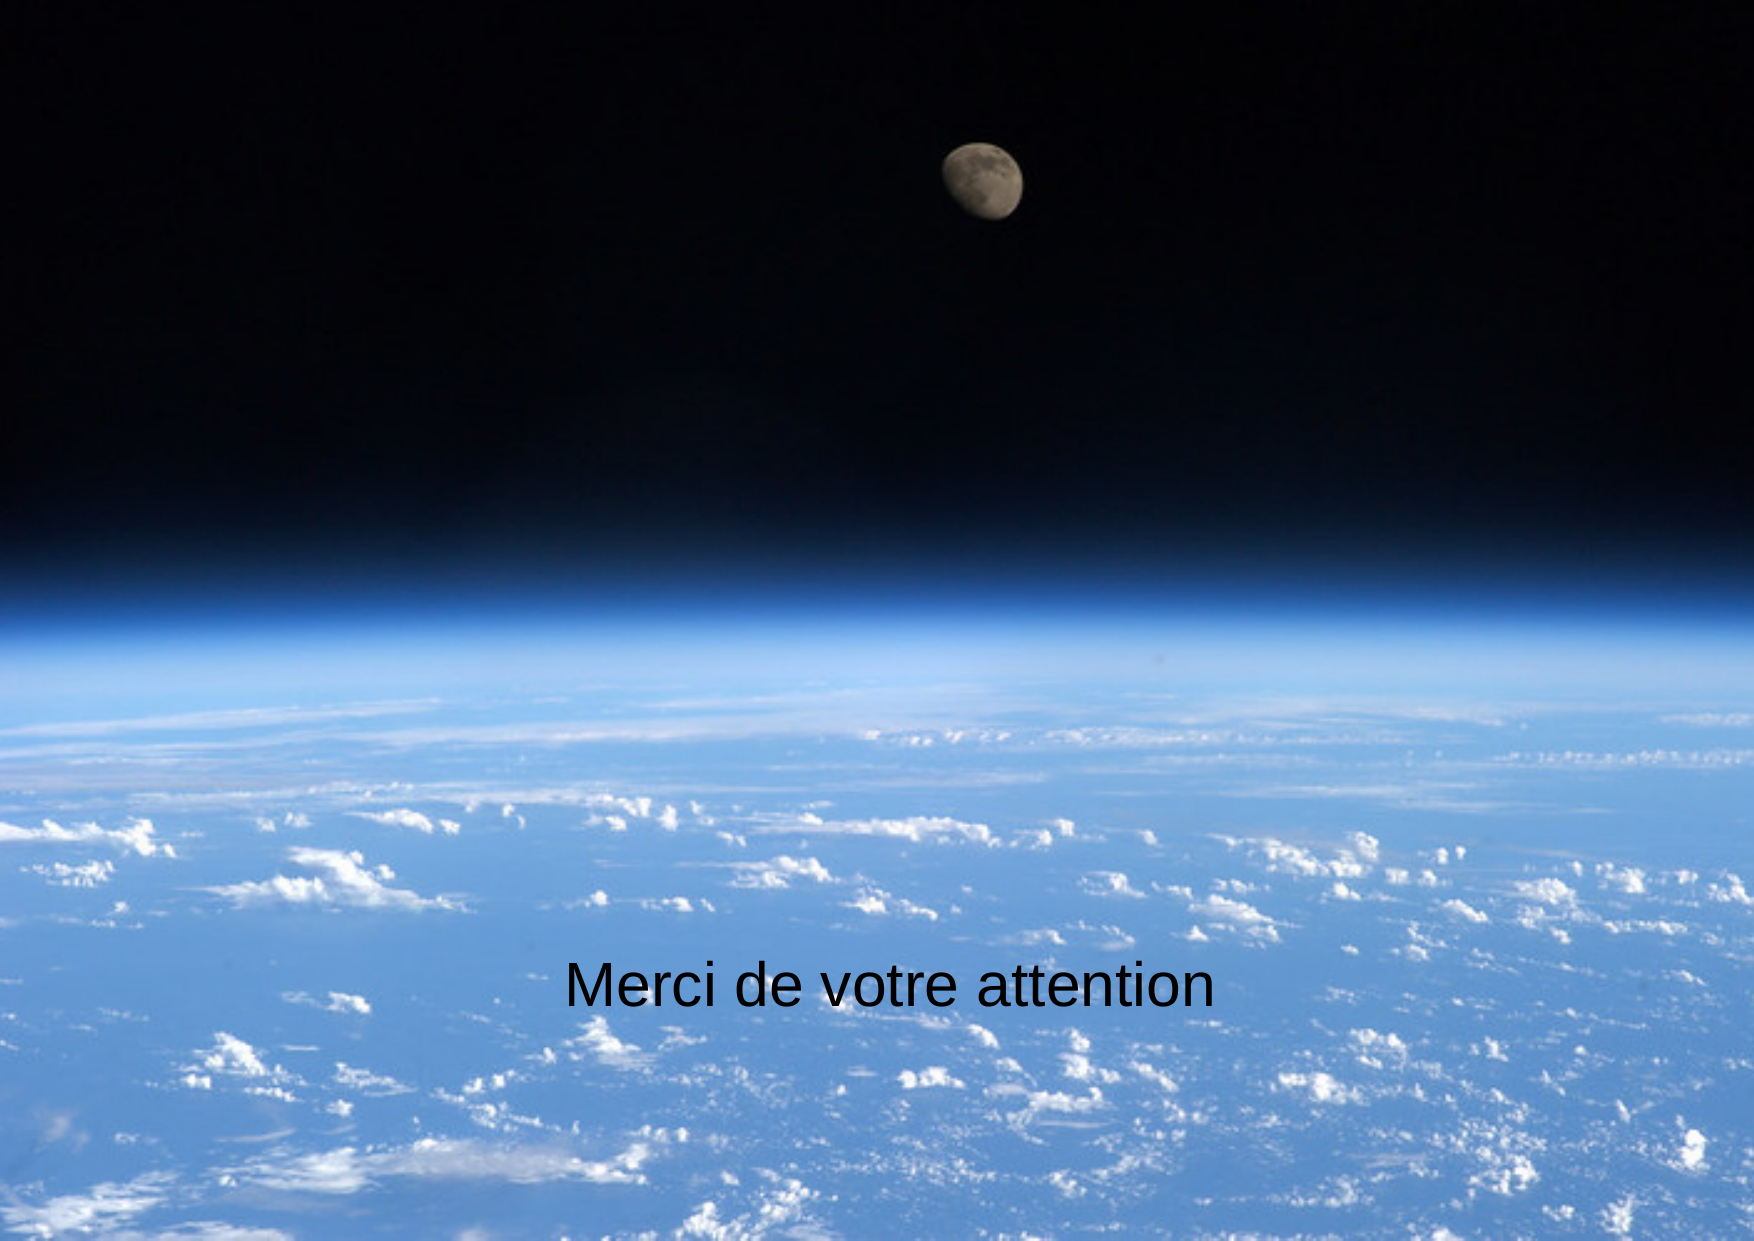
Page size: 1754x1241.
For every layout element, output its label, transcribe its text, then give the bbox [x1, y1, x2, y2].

picture [0, 0, 1754, 1241]
text_box Merci de votre attention [549, 942, 1406, 1028]
